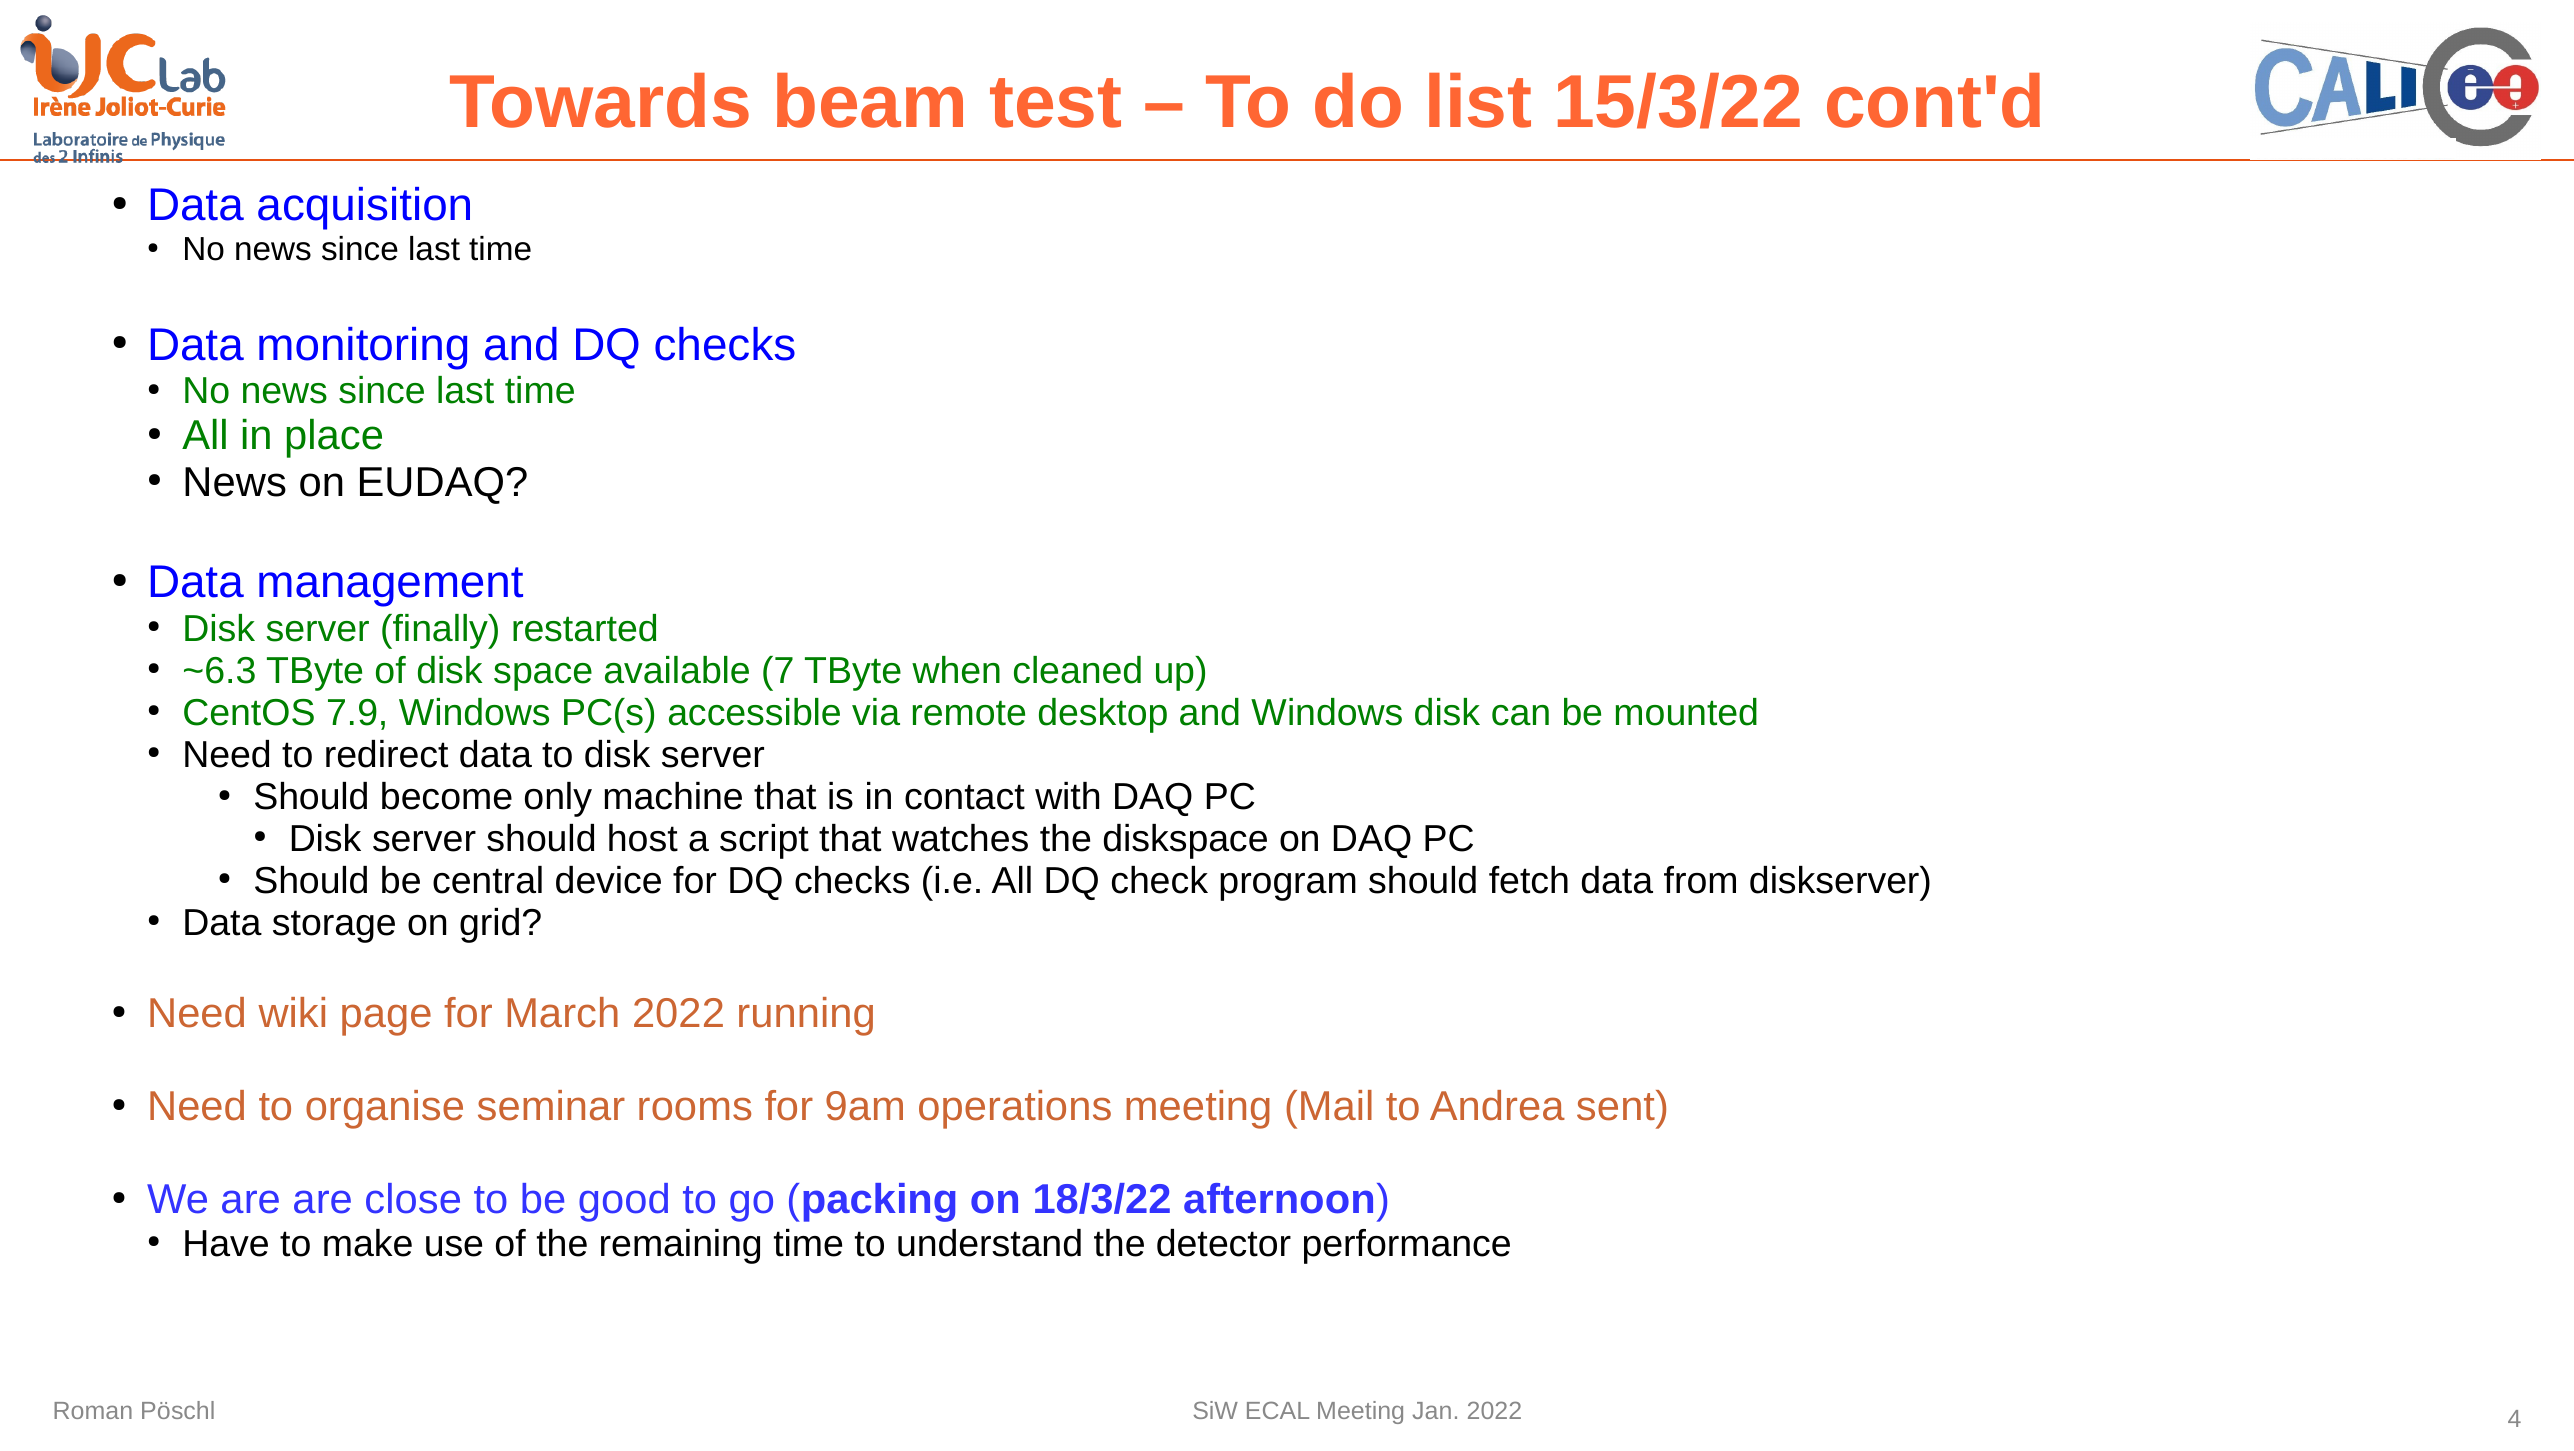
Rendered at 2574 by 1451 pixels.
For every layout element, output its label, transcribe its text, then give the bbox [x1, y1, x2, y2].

text_box Data acquisition No news since last time Data monitoring and DQ checks No news since last time All in place News on EUDAQ? Data management Disk server (finally) restarted ~6.3 TByte of disk space available (7 TByte when cleaned up) CentOS 7.9, Windows PC(s) accessible via remote desktop and Windows disk can be mounted Need to redirect data to disk server Should become only machine that is in contact with DAQ PC Disk server should host a script that watches the diskspace on DAQ PC Should be central device for DQ checks (i.e. All DQ check program should fetch data from diskserver) Data storage on grid? Need wiki page for March 2022 running Need to organise seminar rooms for 9am operations meeting (Mail to Andrea sent) We are are close to be good to go (packing on 18/3/22 afternoon) Have to make use of the remaining time to understand the detector performance [96, 125, 2164, 1370]
picture [2250, 22, 2541, 160]
picture [4, 0, 241, 178]
title Towards beam test – To do list 15/3/22 cont'd [90, 53, 2407, 151]
